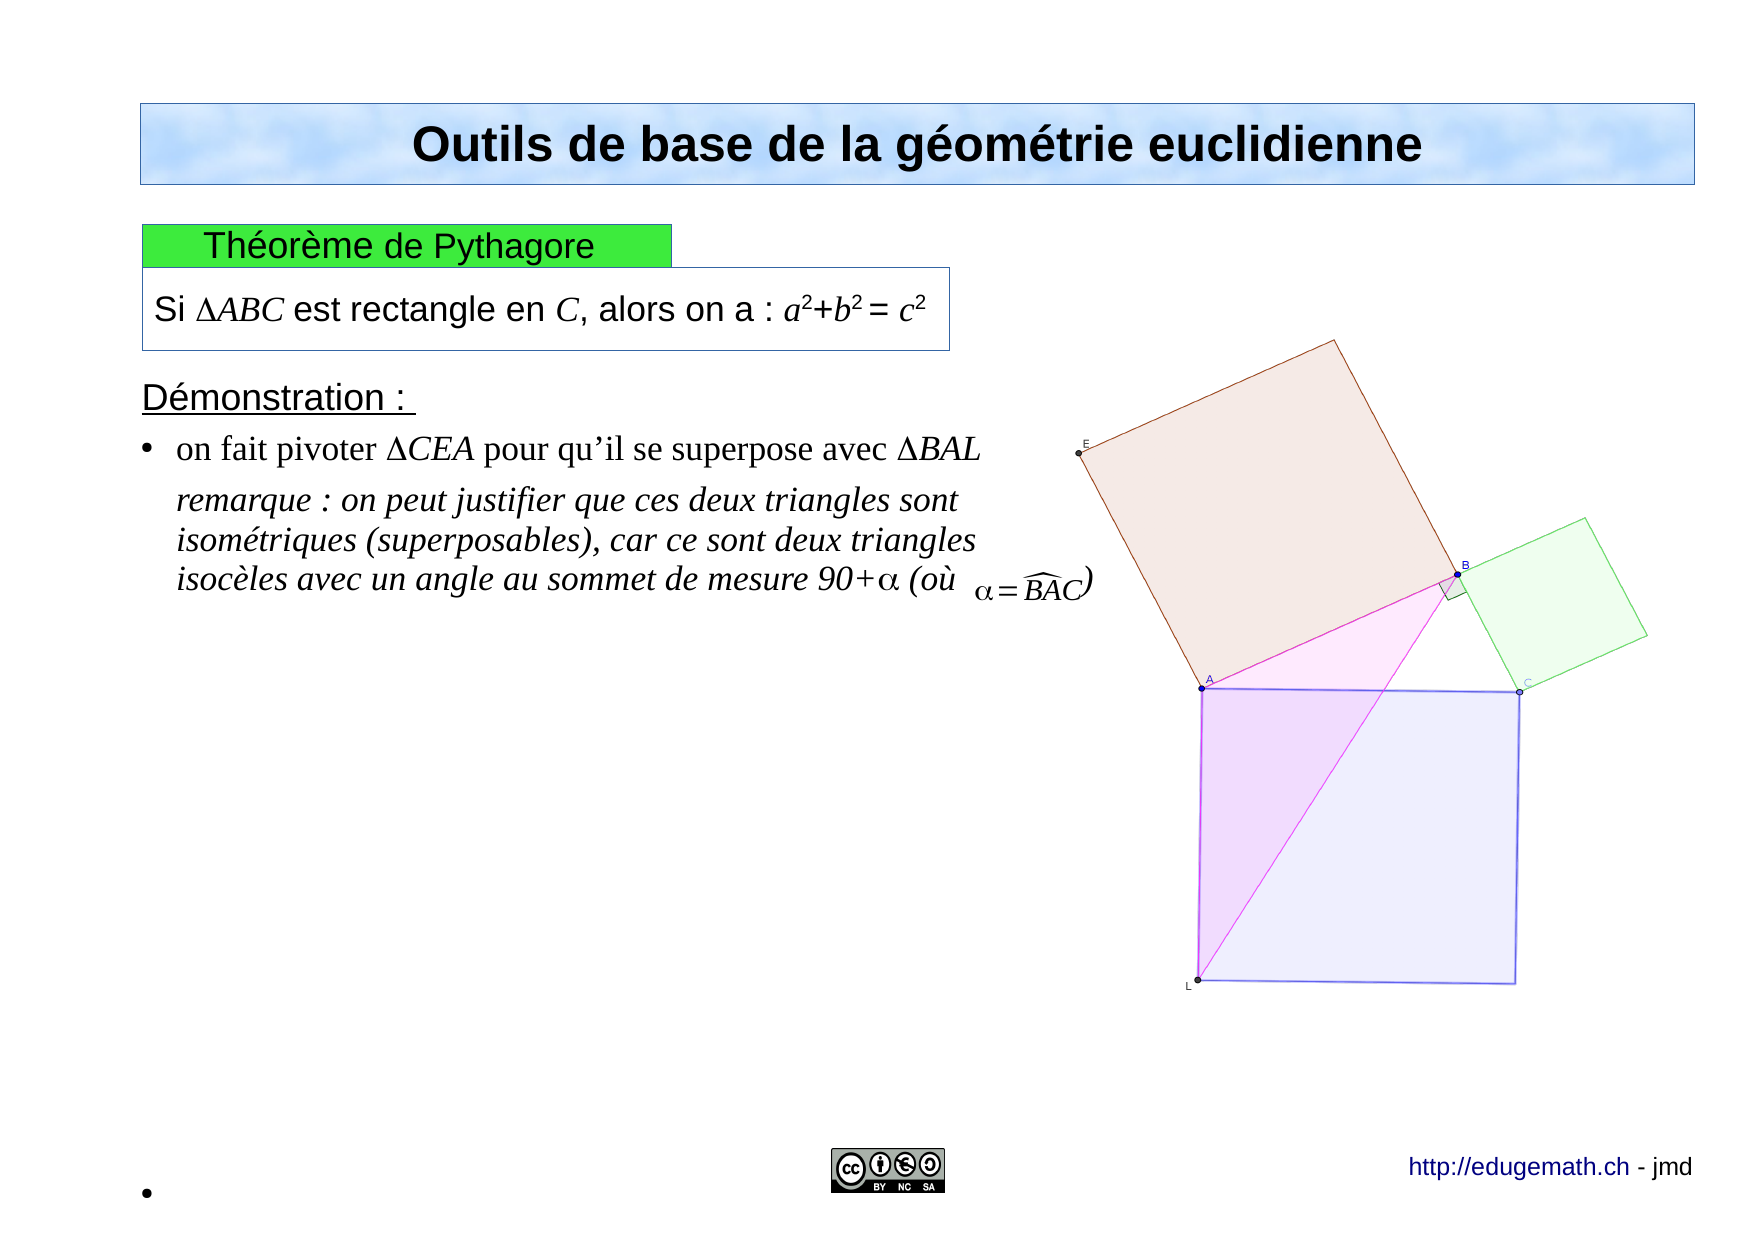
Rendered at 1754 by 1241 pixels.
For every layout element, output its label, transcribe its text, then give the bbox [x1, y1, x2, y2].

picture [1051, 338, 1663, 1006]
chart [968, 570, 1090, 609]
text_box http://edugemath.ch - jmd [1393, 1145, 1737, 1189]
text_box Outils de base de la géométrie euclidienne [140, 103, 1695, 185]
text_box Démonstration : [126, 369, 432, 426]
text_box on fait pivoter DCEA pour qu’il se superpose avec DBAL remarque : on peut justifier que ces deux triangles sont isométriques (superposables), car ce sont deux triangles isocèles avec un angle au sommet de mesure 90+ (où ) [128, 416, 1051, 902]
text_box Si DABC est rectangle en C, alors on a : a2+b2 = c2 [142, 267, 950, 351]
text_box Théorème de Pythagore [142, 224, 672, 267]
picture [831, 1148, 945, 1193]
